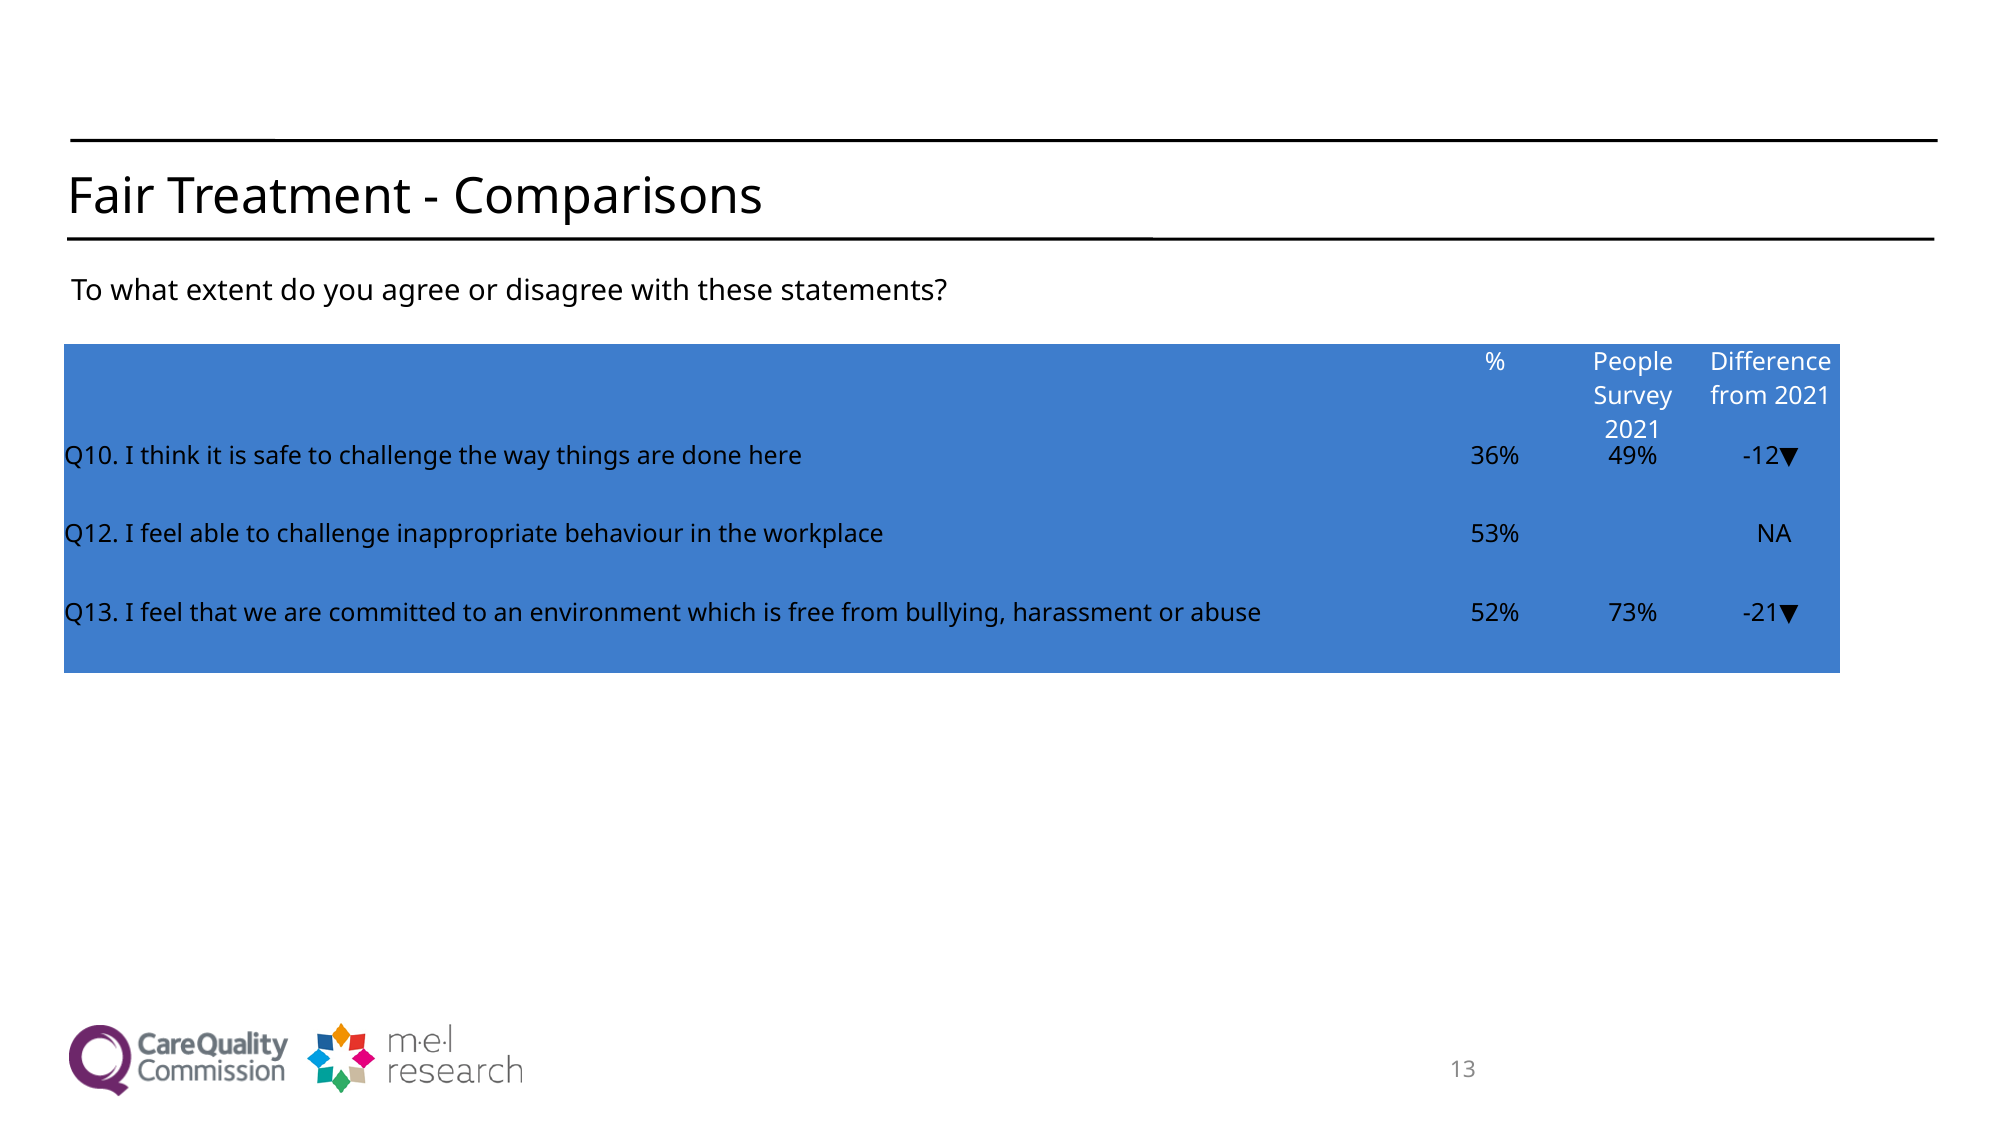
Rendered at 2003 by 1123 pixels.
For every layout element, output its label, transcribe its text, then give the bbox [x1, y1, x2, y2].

text_box 13 [1434, 1039, 1902, 1100]
table_cell 73% [1564, 595, 1702, 673]
table_cell 36% [1426, 438, 1564, 516]
table_cell Q13. I feel that we are committed to an environment which is free from bullying, harassment or abuse [64, 595, 1426, 673]
table_cell [1564, 516, 1702, 595]
table_header % [1426, 344, 1564, 438]
table_cell 49% [1564, 438, 1702, 516]
table_cell NA [1702, 516, 1840, 595]
table_cell -12▼ [1702, 438, 1840, 516]
picture [67, 1023, 291, 1099]
table_cell Q10. I think it is safe to challenge the way things are done here [64, 438, 1426, 516]
table_cell 53% [1426, 516, 1564, 595]
table_header People Survey 2021 [1564, 344, 1702, 438]
text_box To what extent do you agree or disagree with these statements? [71, 264, 1426, 307]
table_cell -21▼ [1702, 595, 1840, 673]
table_cell 52% [1426, 595, 1564, 673]
table_cell Q12. I feel able to challenge inappropriate behaviour in the workplace [64, 516, 1426, 595]
table_header [64, 344, 1426, 438]
title Fair Treatment - Comparisons [67, 143, 1935, 232]
table_header Difference from 2021 [1702, 344, 1840, 438]
picture [307, 1023, 522, 1093]
